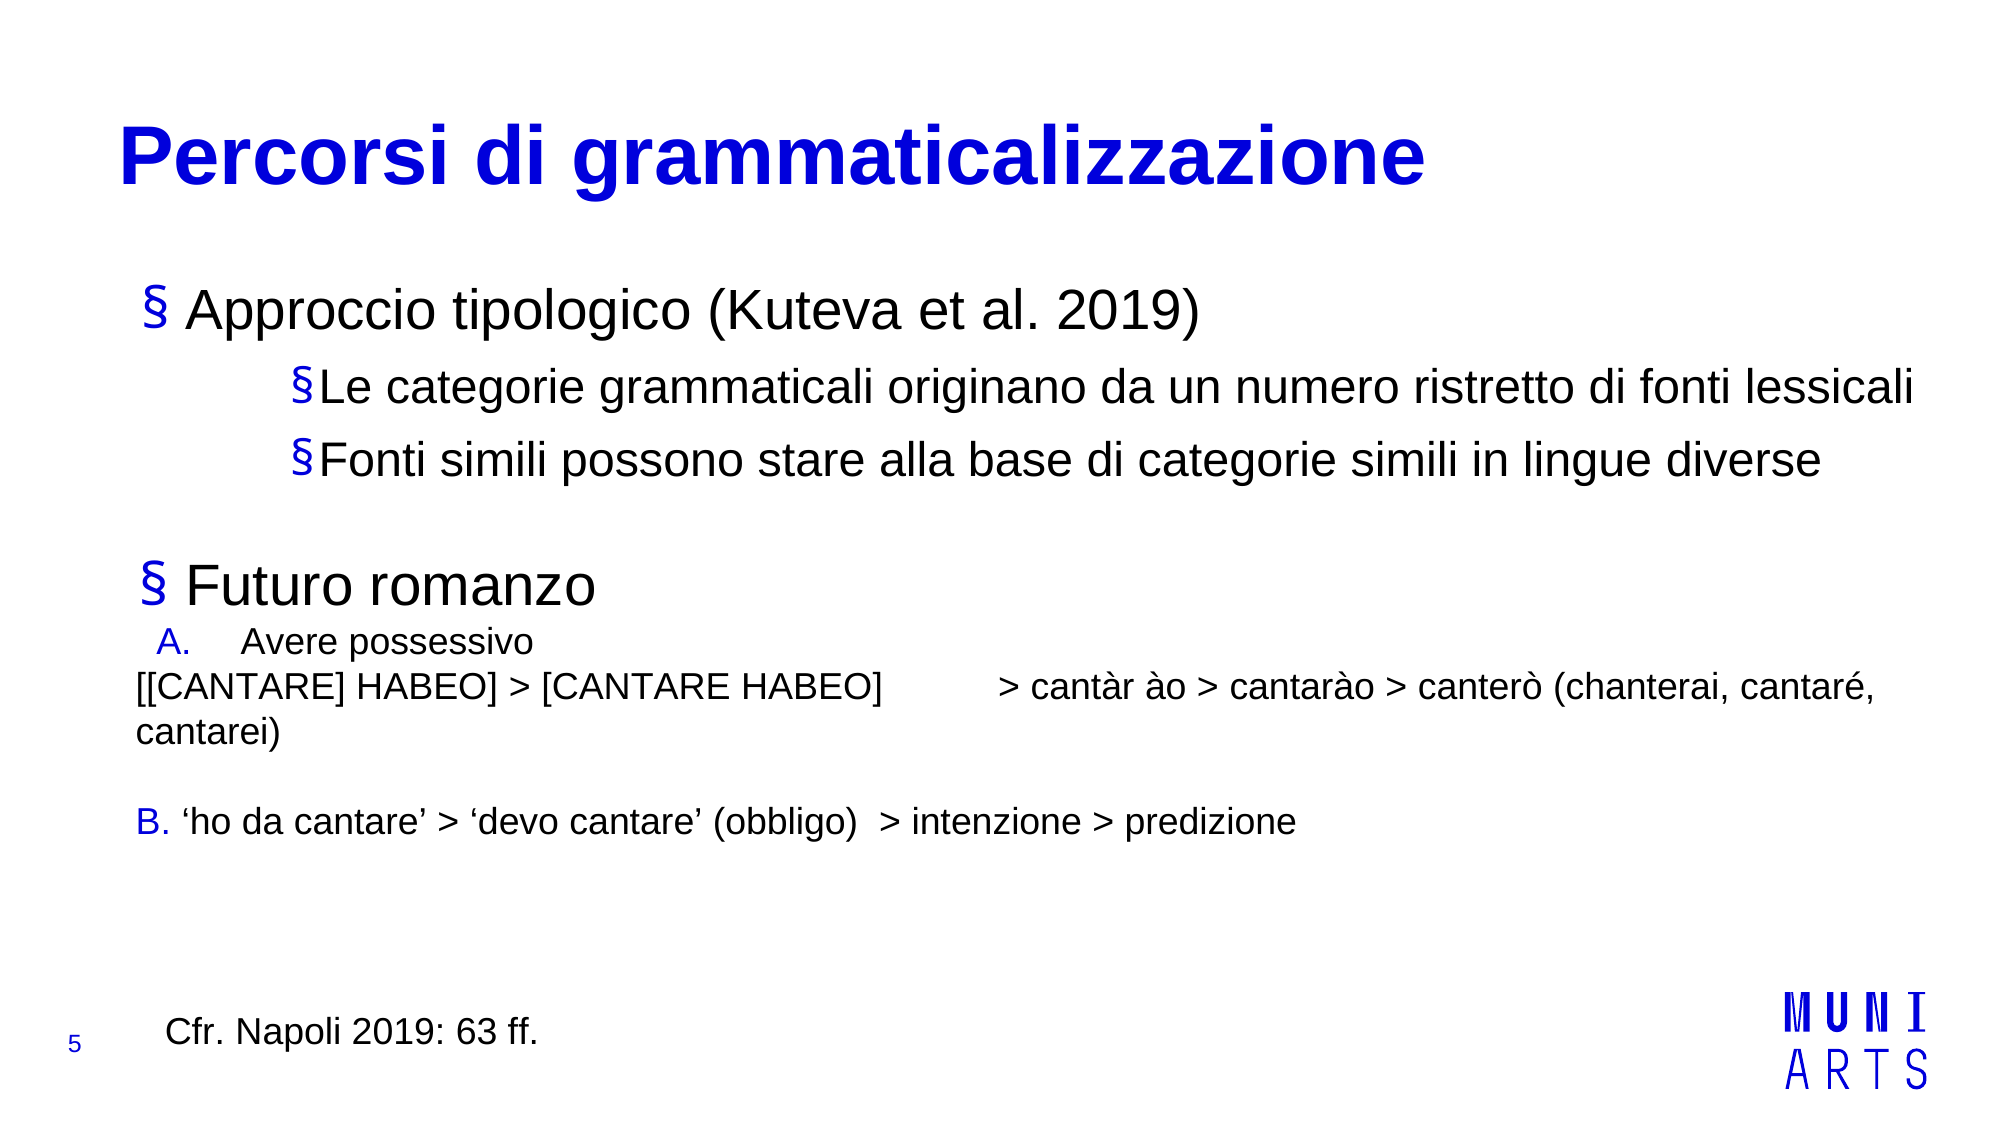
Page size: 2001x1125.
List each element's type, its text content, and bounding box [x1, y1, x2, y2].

title Percorsi di grammaticalizzazione [118, 118, 1883, 193]
text_box Futuro romanzo Avere possessivo [[cantare] habeo] > [cantare habeo] > cantàr ào > cantarào > canterò (chanterai, cantaré, cantarei) B. ‘ho da cantare’ > ‘devo cantare’ (obbligo) > intenzione > predizione [115, 542, 1973, 949]
text_box Cfr. Napoli 2019: 63 ff. [142, 976, 2000, 1067]
text_box 4 [67, 1021, 110, 1063]
list Approccio tipologico (Kuteva et al. 2019) Le categorie grammaticali originano da un numero ristretto di fonti lessicali Fonti simili possono stare alla base di categorie simili in lingue diverse [118, 268, 1936, 507]
